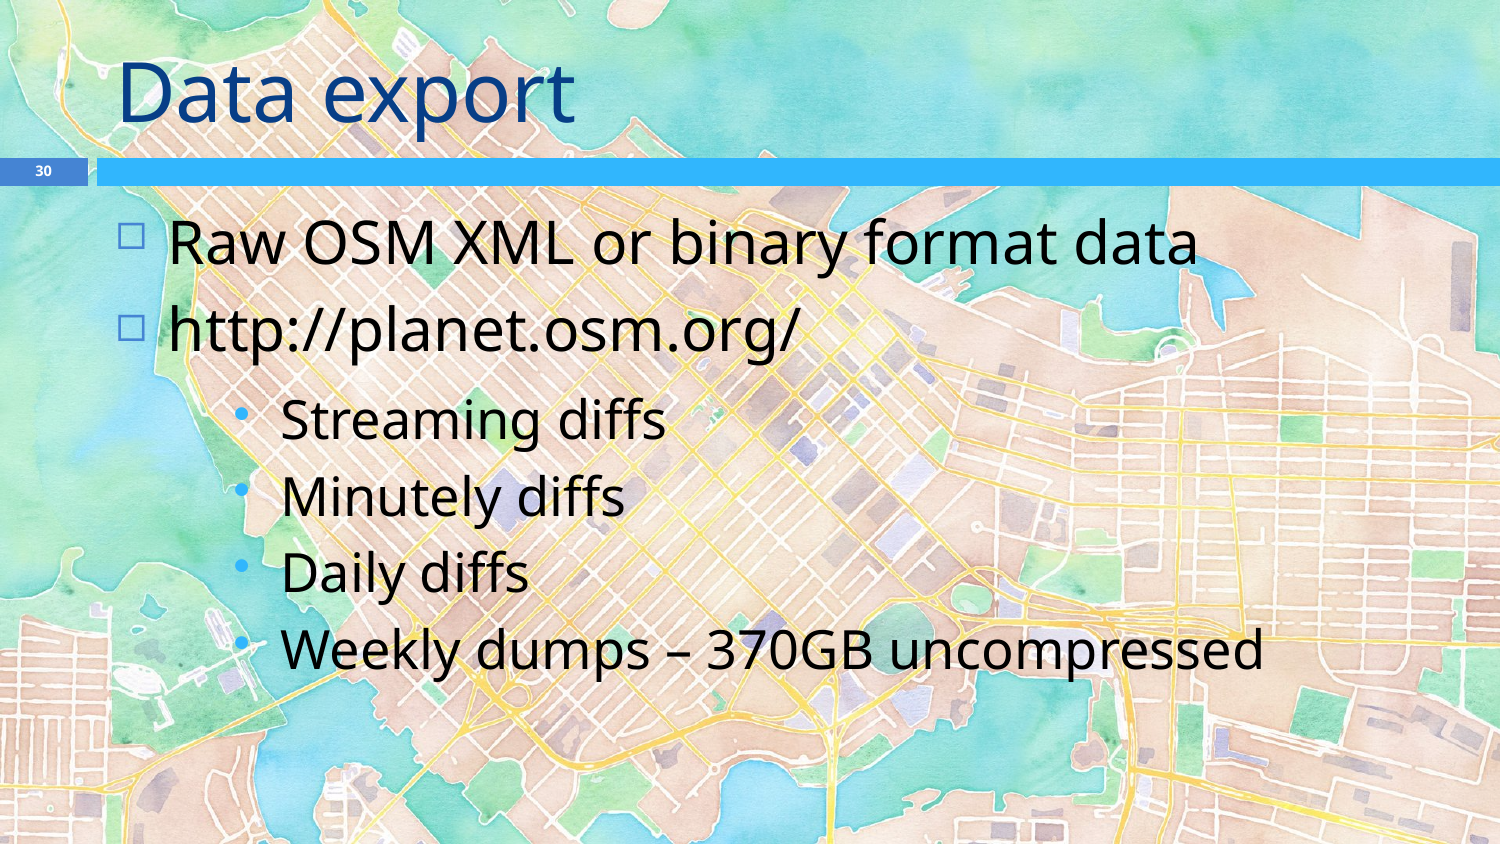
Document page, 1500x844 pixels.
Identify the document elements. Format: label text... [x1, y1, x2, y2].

text_box ‹#› [0, 156, 88, 187]
title Data export [100, 28, 1438, 151]
list Raw OSM XML or binary format data http://planet.osm.org/ Streaming diffs Minutely diffs Daily diffs Weekly dumps – 370GB uncompressed [100, 196, 1438, 751]
